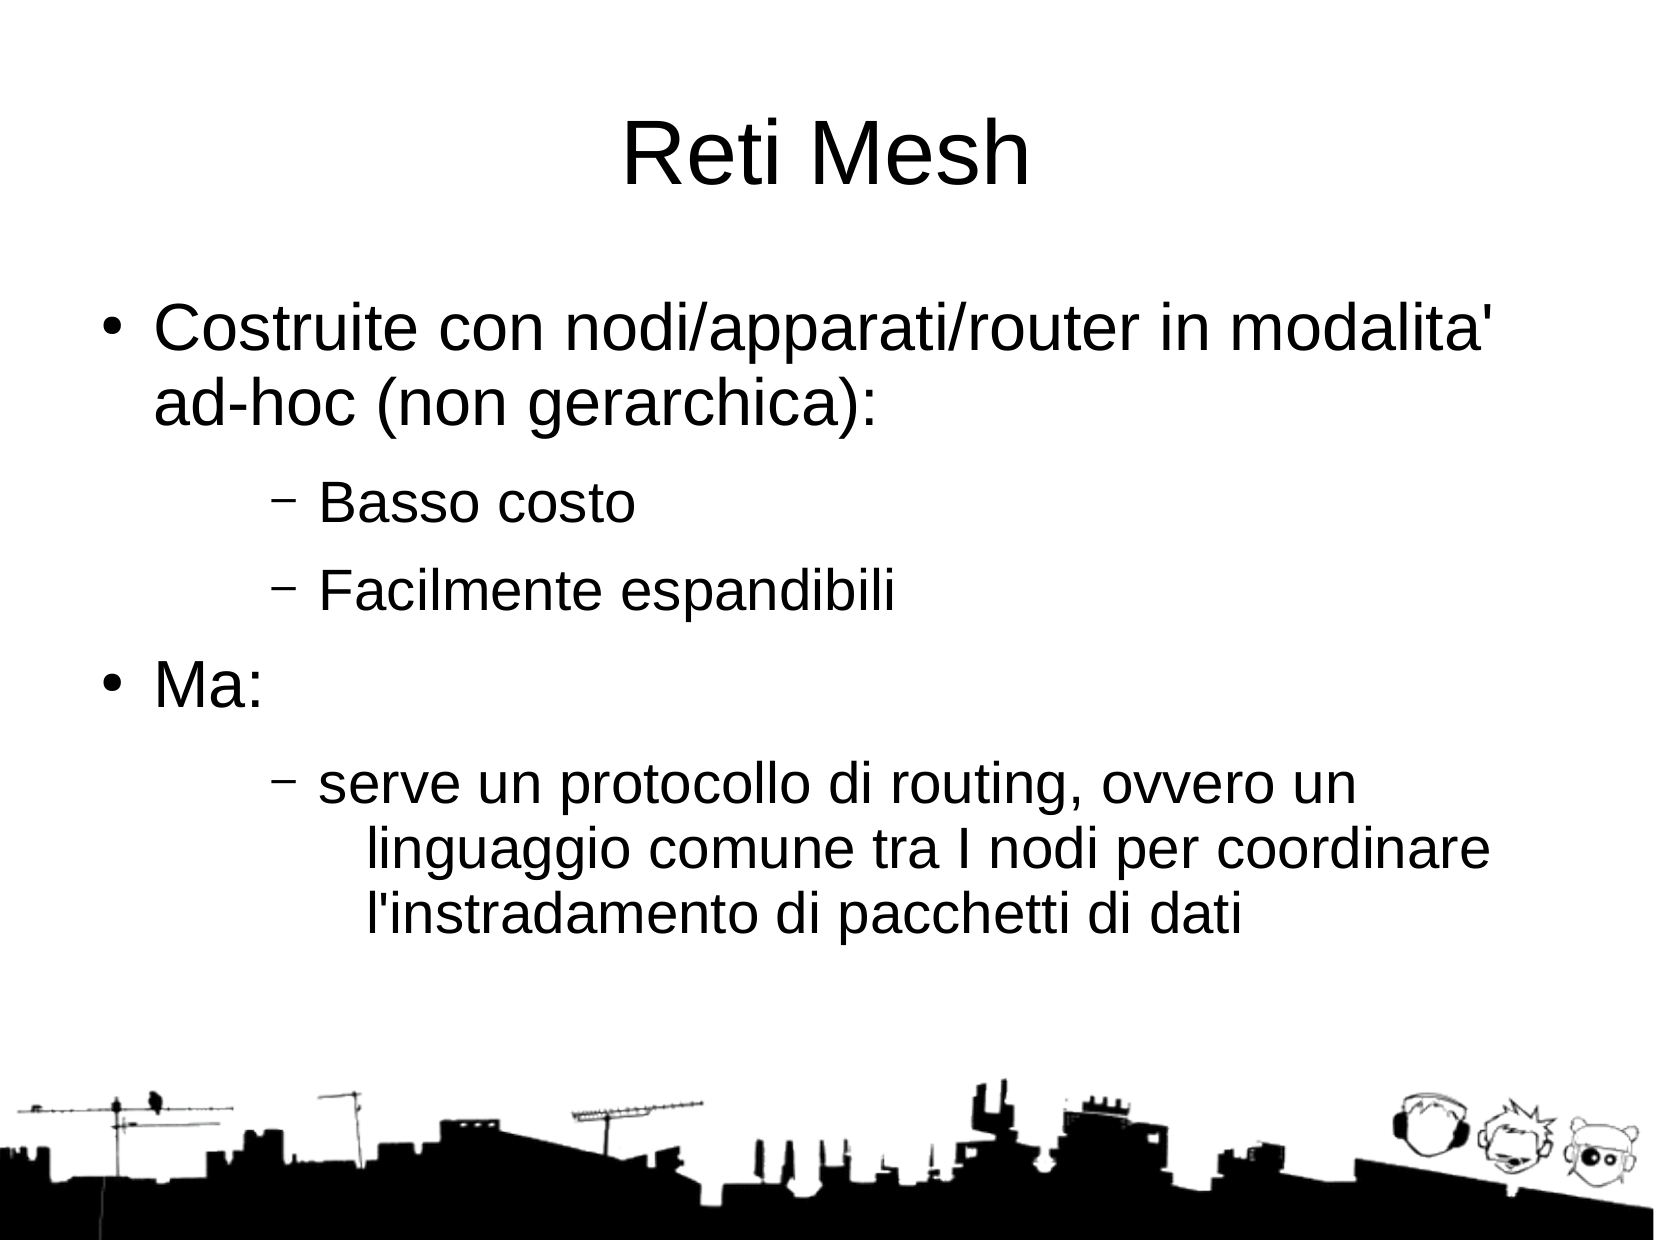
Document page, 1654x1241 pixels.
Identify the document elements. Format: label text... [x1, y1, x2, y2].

picture [0, 1077, 1654, 1240]
list Costruite con nodi/apparati/router in modalita' ad-hoc (non gerarchica): Basso costo Facilmente espandibili Ma: serve un protocollo di routing, ovvero un linguaggio comune tra I nodi per coordinare l'instradamento di pacchetti di dati [82, 290, 1571, 1094]
title Reti Mesh [82, 56, 1571, 250]
